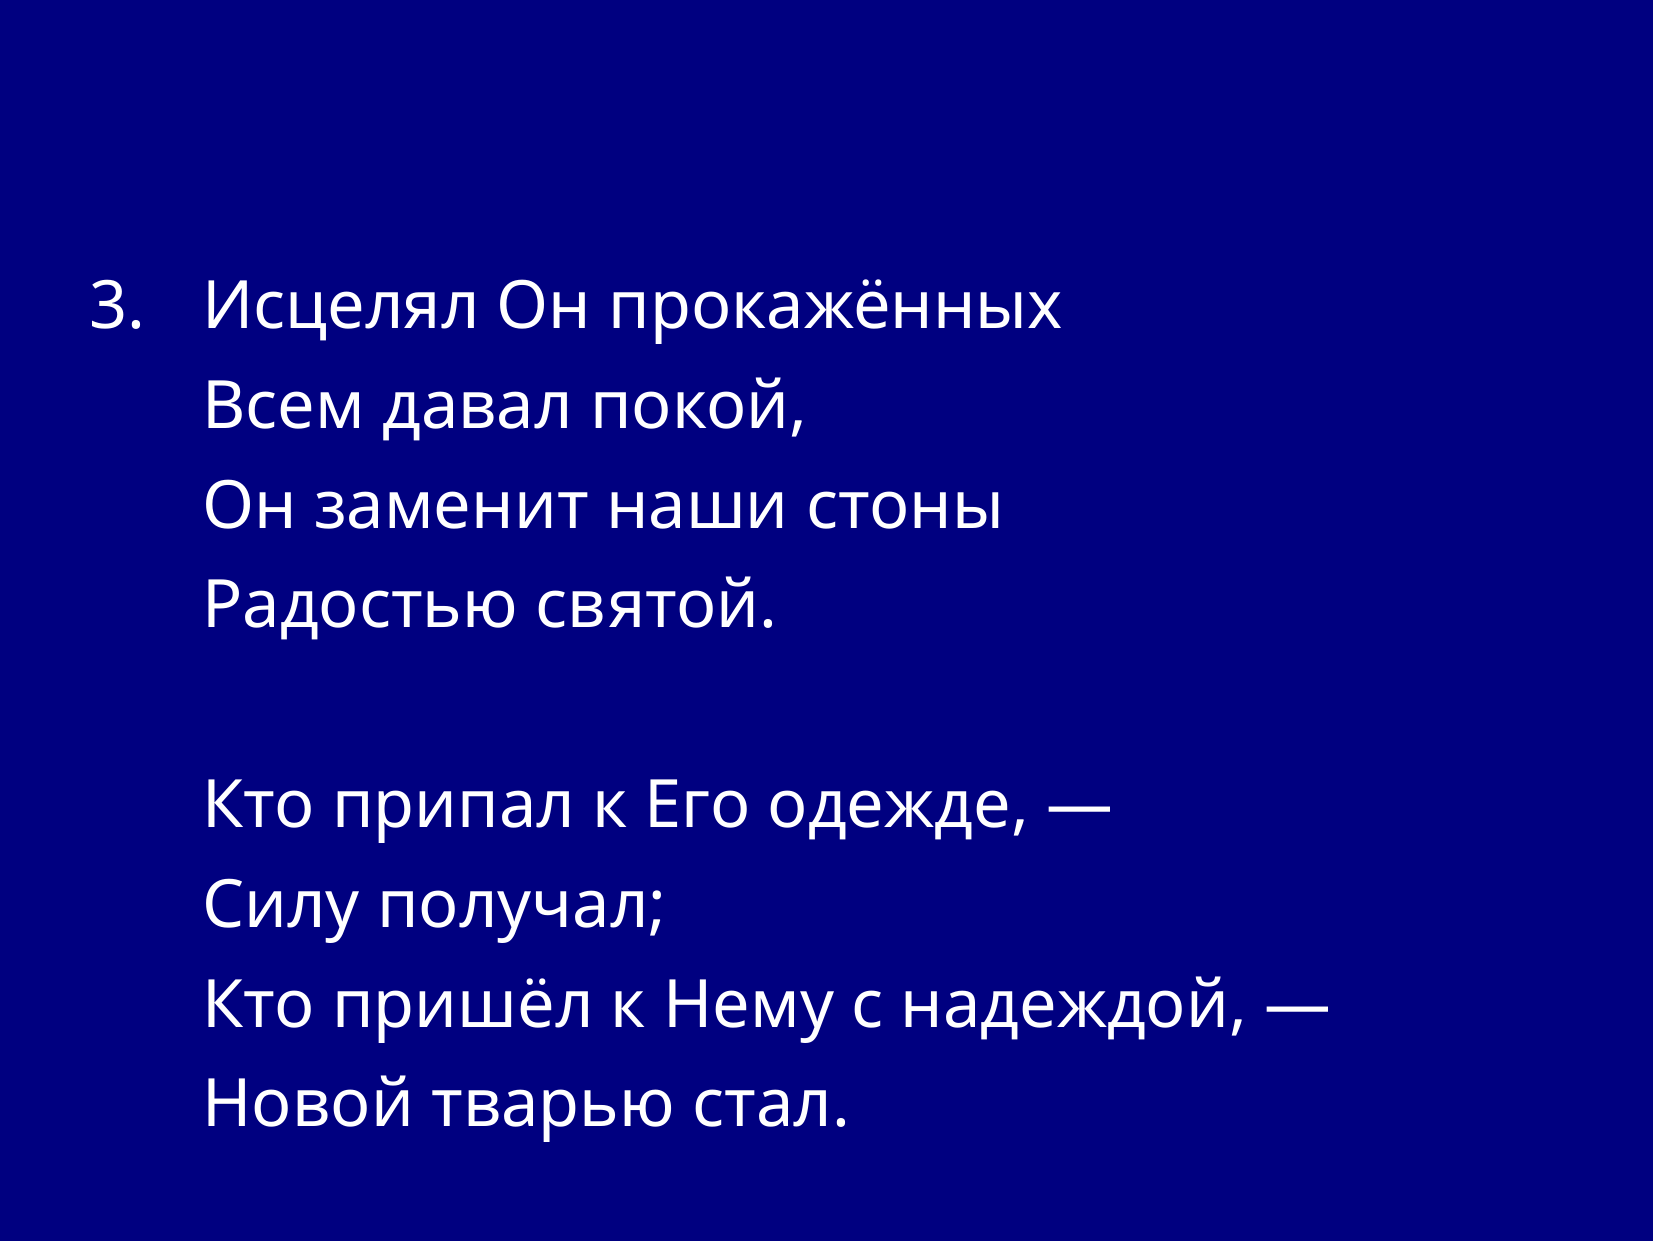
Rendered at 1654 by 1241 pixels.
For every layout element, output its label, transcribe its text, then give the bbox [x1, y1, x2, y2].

text_box 3. Исцелял Он прокажённых Всем давал покой, Он заменит наши стоны Радостью святой. Кто припал к Его одежде, — Силу получал; Кто пришёл к Нему с надеждой, — Новой тварью стал. [75, 150, 1576, 1163]
